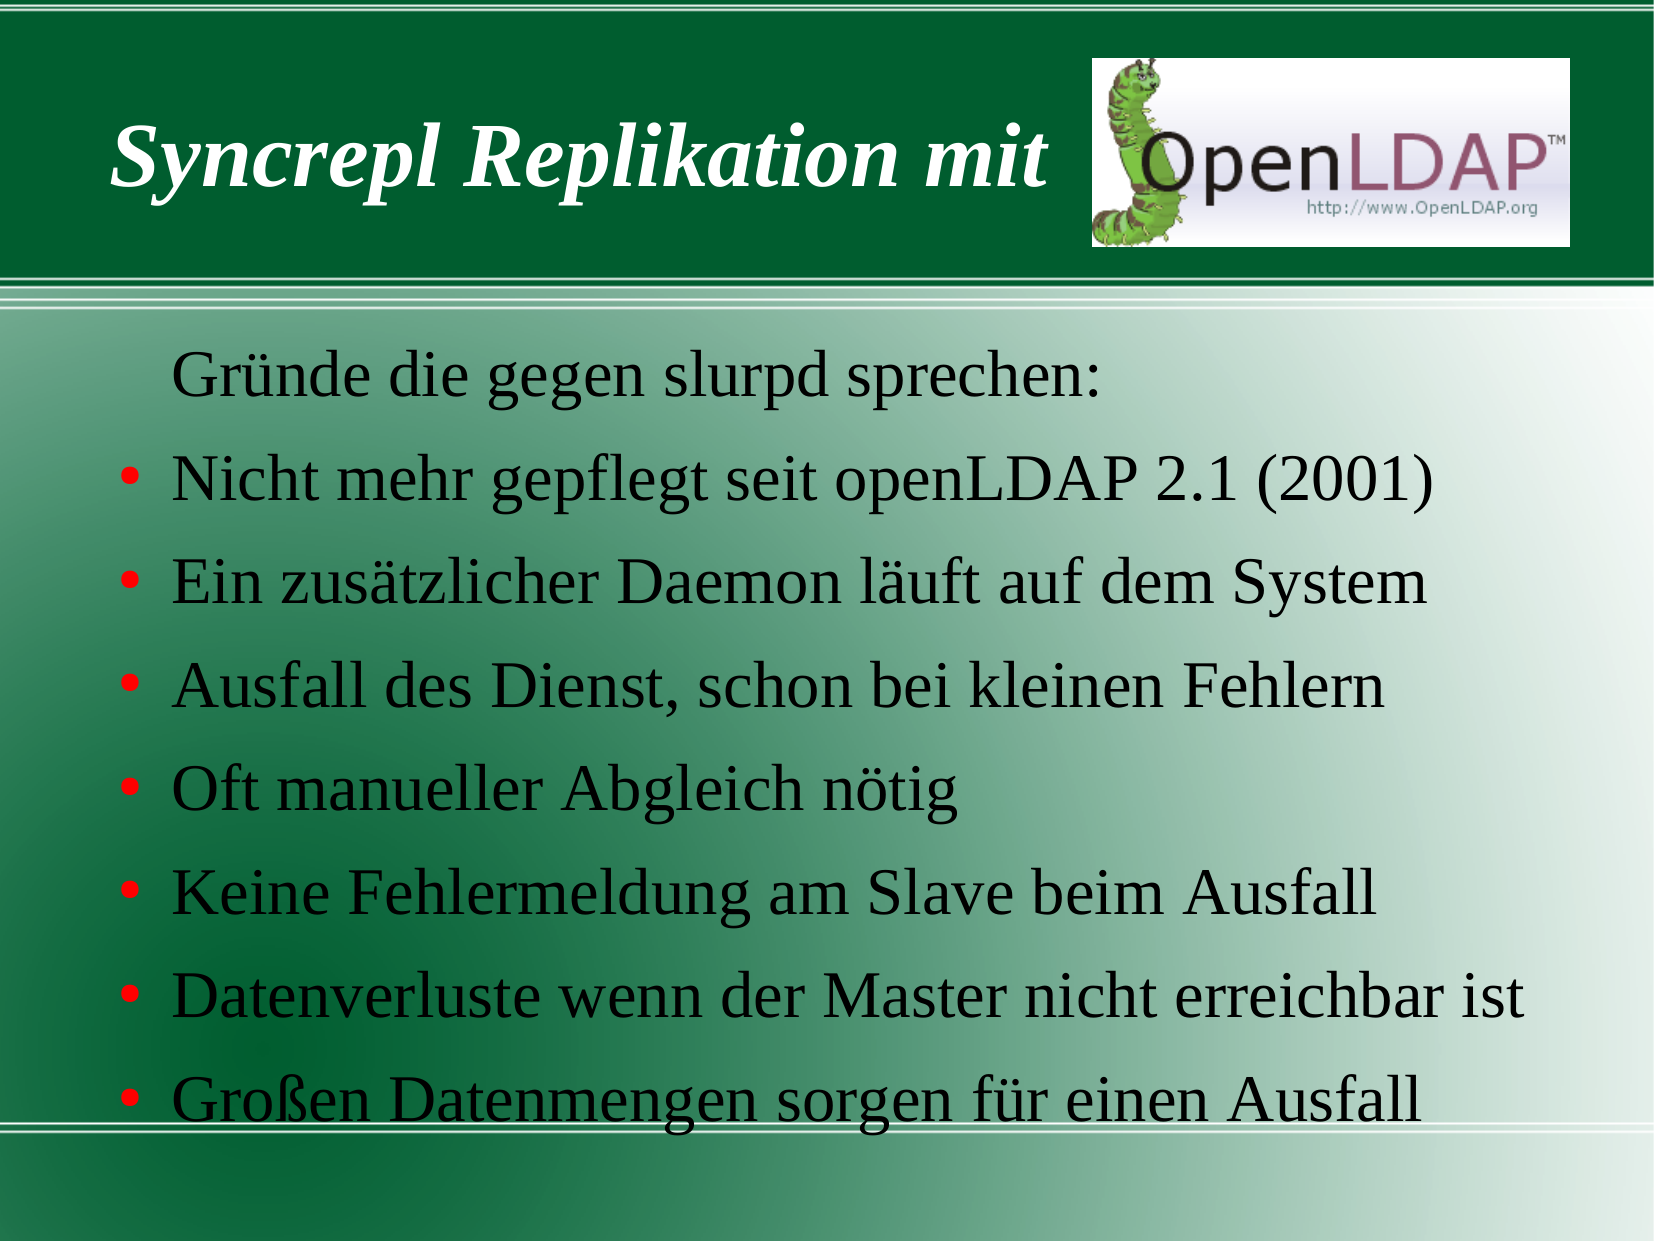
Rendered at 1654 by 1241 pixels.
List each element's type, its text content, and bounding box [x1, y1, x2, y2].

title Syncrepl Replikation mit [29, 59, 1152, 252]
list Gründe die gegen slurpd sprechen: Nicht mehr gepflegt seit openLDAP 2.1 (2001) Ein zusätzlicher Daemon läuft auf dem System Ausfall des Dienst, schon bei kleinen Fehlern Oft manueller Abgleich nötig Keine Fehlermeldung am Slave beim Ausfall Datenverluste wenn der Master nicht erreichbar ist Großen Datenmengen sorgen für einen Ausfall [82, 336, 1571, 1240]
picture [0, 0, 1654, 1241]
